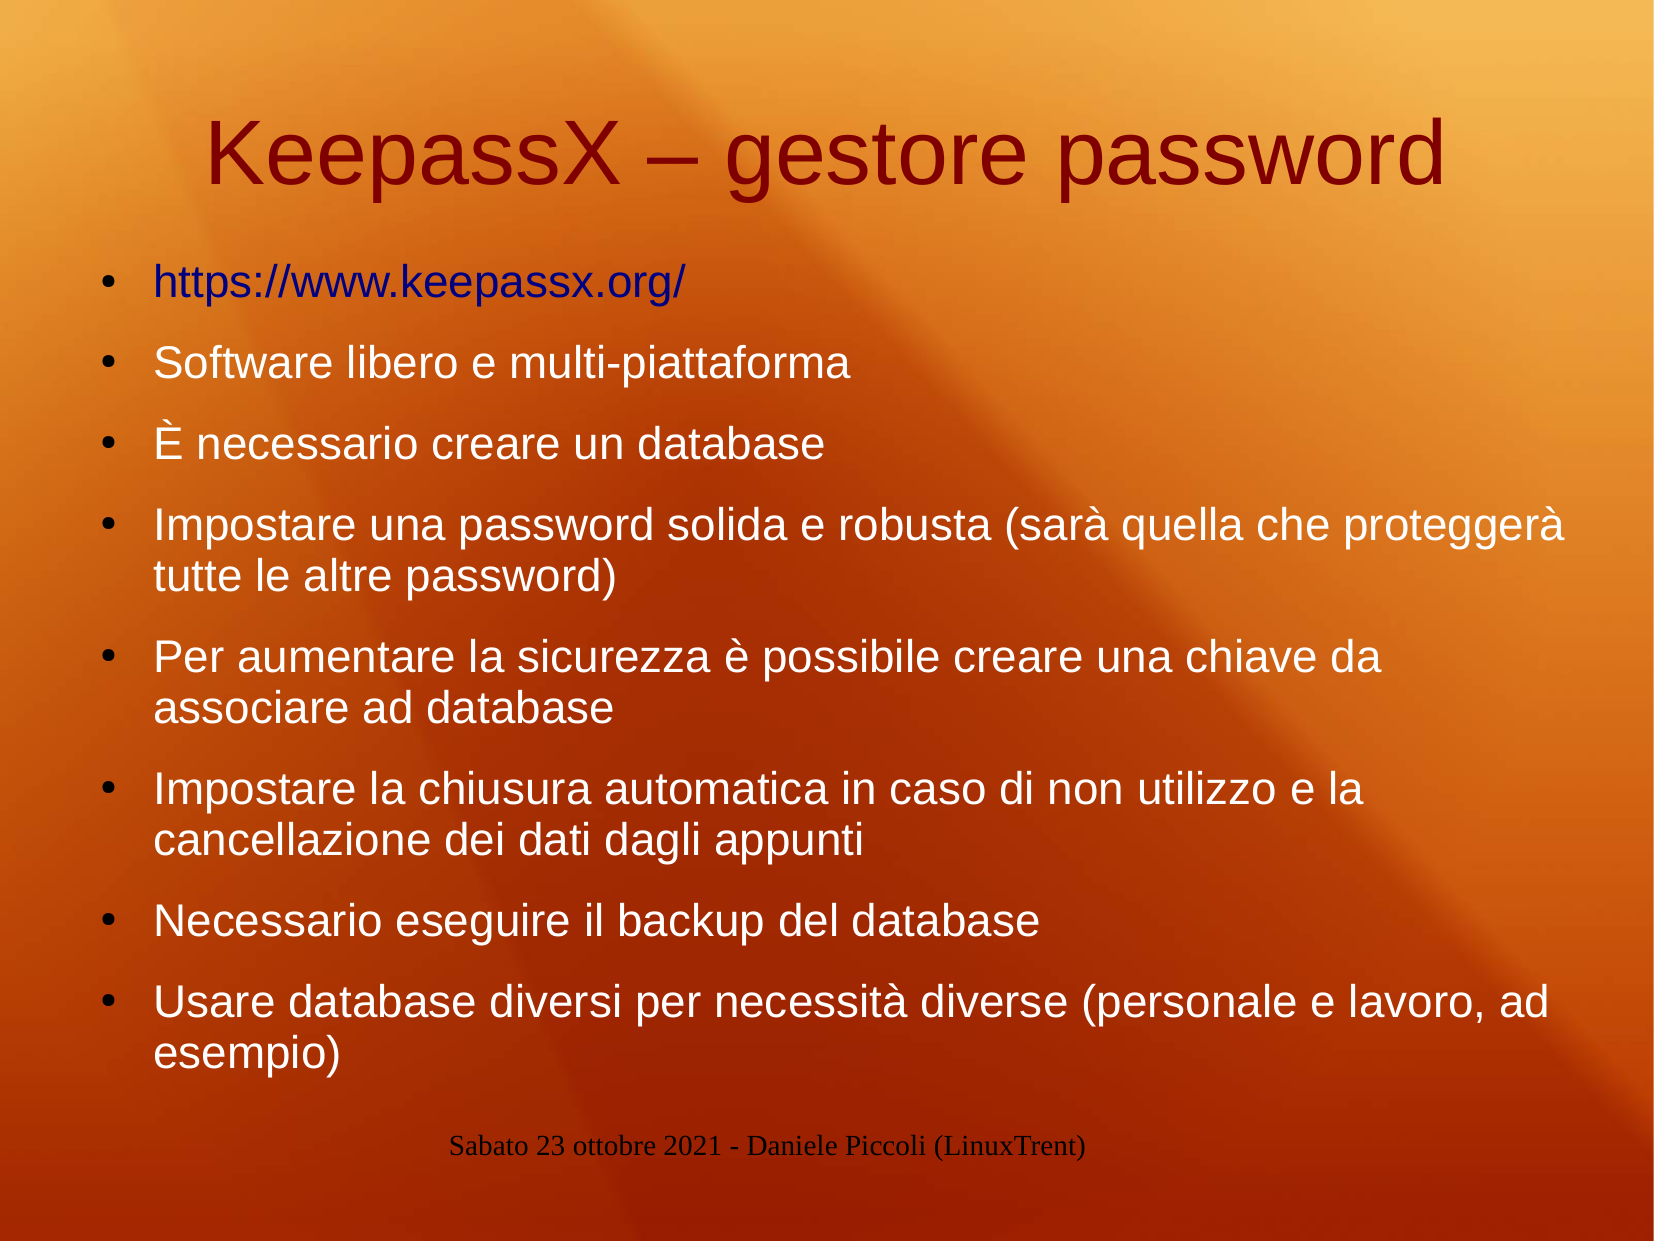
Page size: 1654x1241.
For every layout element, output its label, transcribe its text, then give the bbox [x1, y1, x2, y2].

picture [0, 0, 1654, 1241]
list https://www.keepassx.org/ Software libero e multi-piattaforma È necessario creare un database Impostare una password solida e robusta (sarà quella che proteggerà tutte le altre password) Per aumentare la sicurezza è possibile creare una chiave da associare ad database Impostare la chiusura automatica in caso di non utilizzo e la cancellazione dei dati dagli appunti Necessario eseguire il backup del database Usare database diversi per necessità diverse (personale e lavoro, ad esempio) [82, 256, 1571, 1079]
title KeepassX – gestore password [82, 49, 1571, 256]
